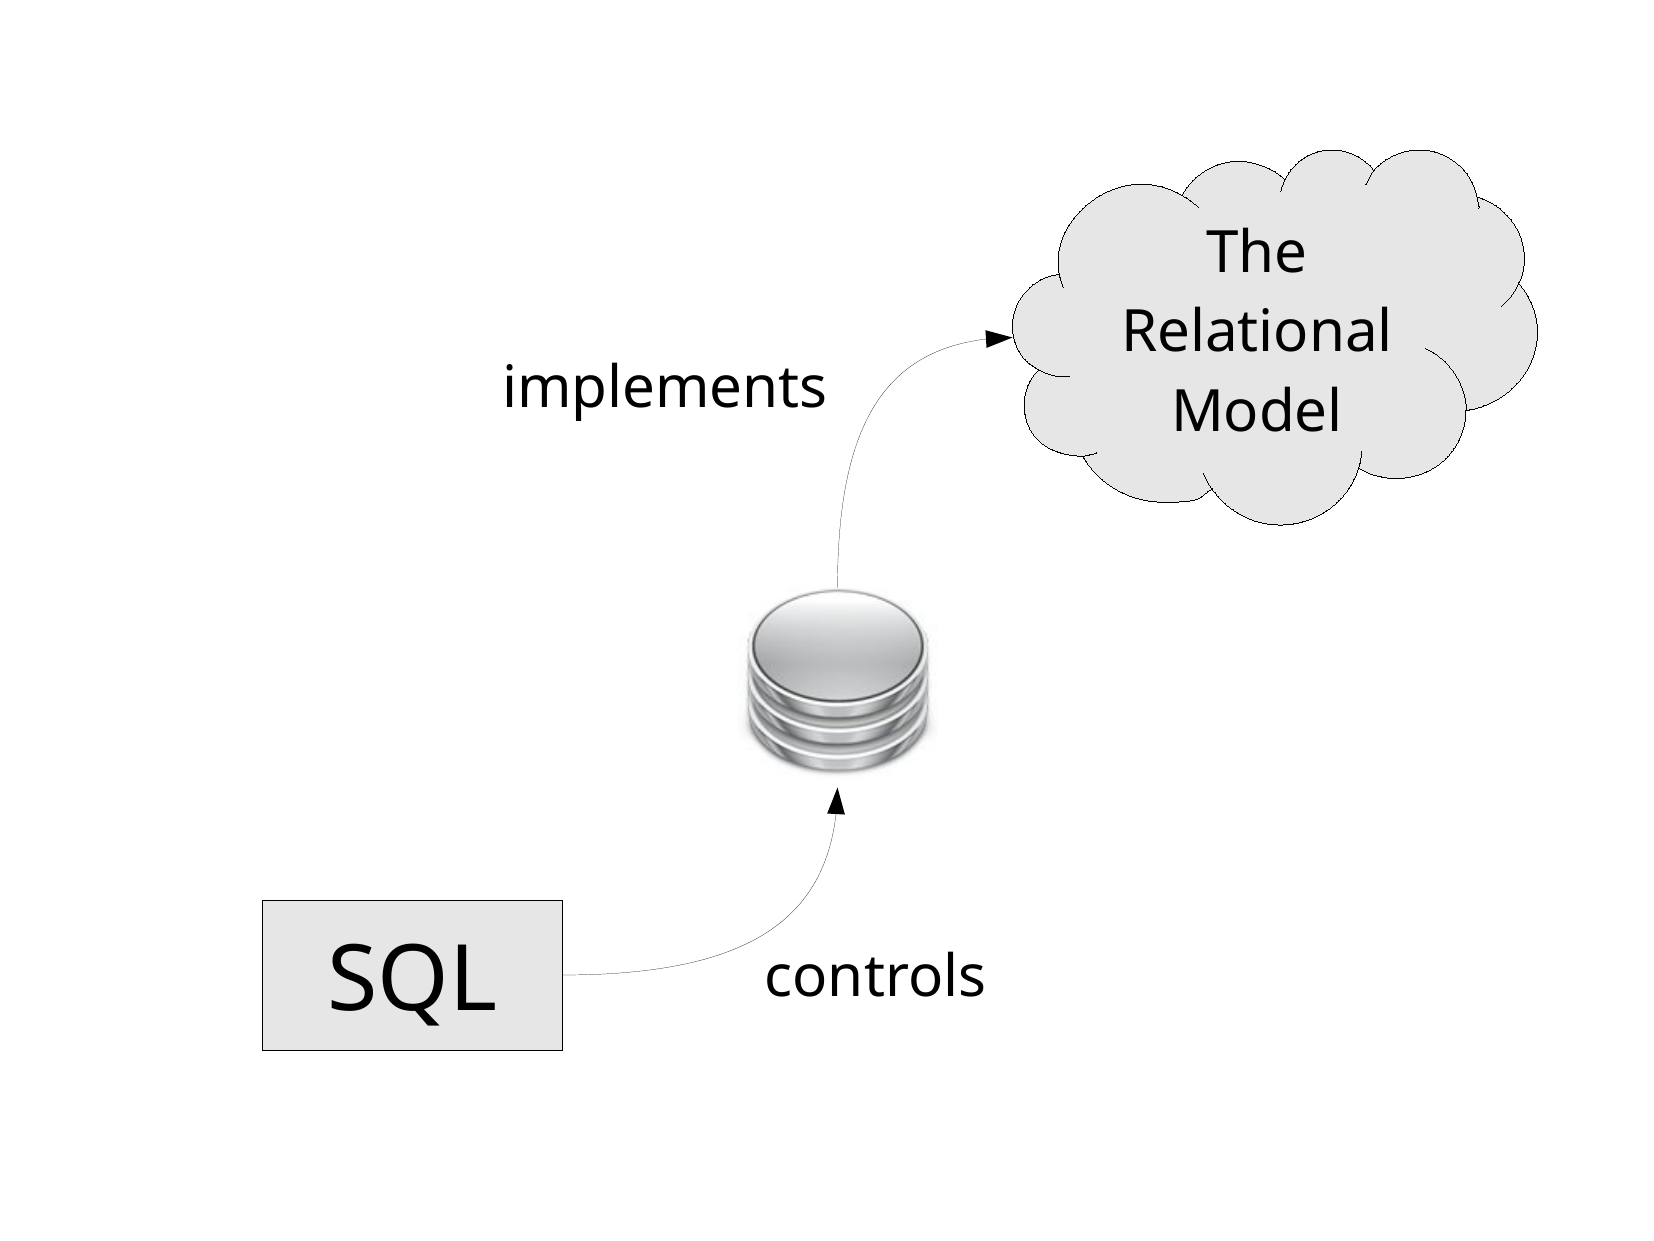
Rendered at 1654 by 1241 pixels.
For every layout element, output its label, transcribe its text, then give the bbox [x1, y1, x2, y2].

picture [737, 587, 938, 788]
text_box SQL [262, 900, 563, 1051]
text_box The Relational Model [1012, 150, 1538, 526]
text_box implements [487, 337, 863, 424]
text_box controls [750, 926, 1013, 1013]
